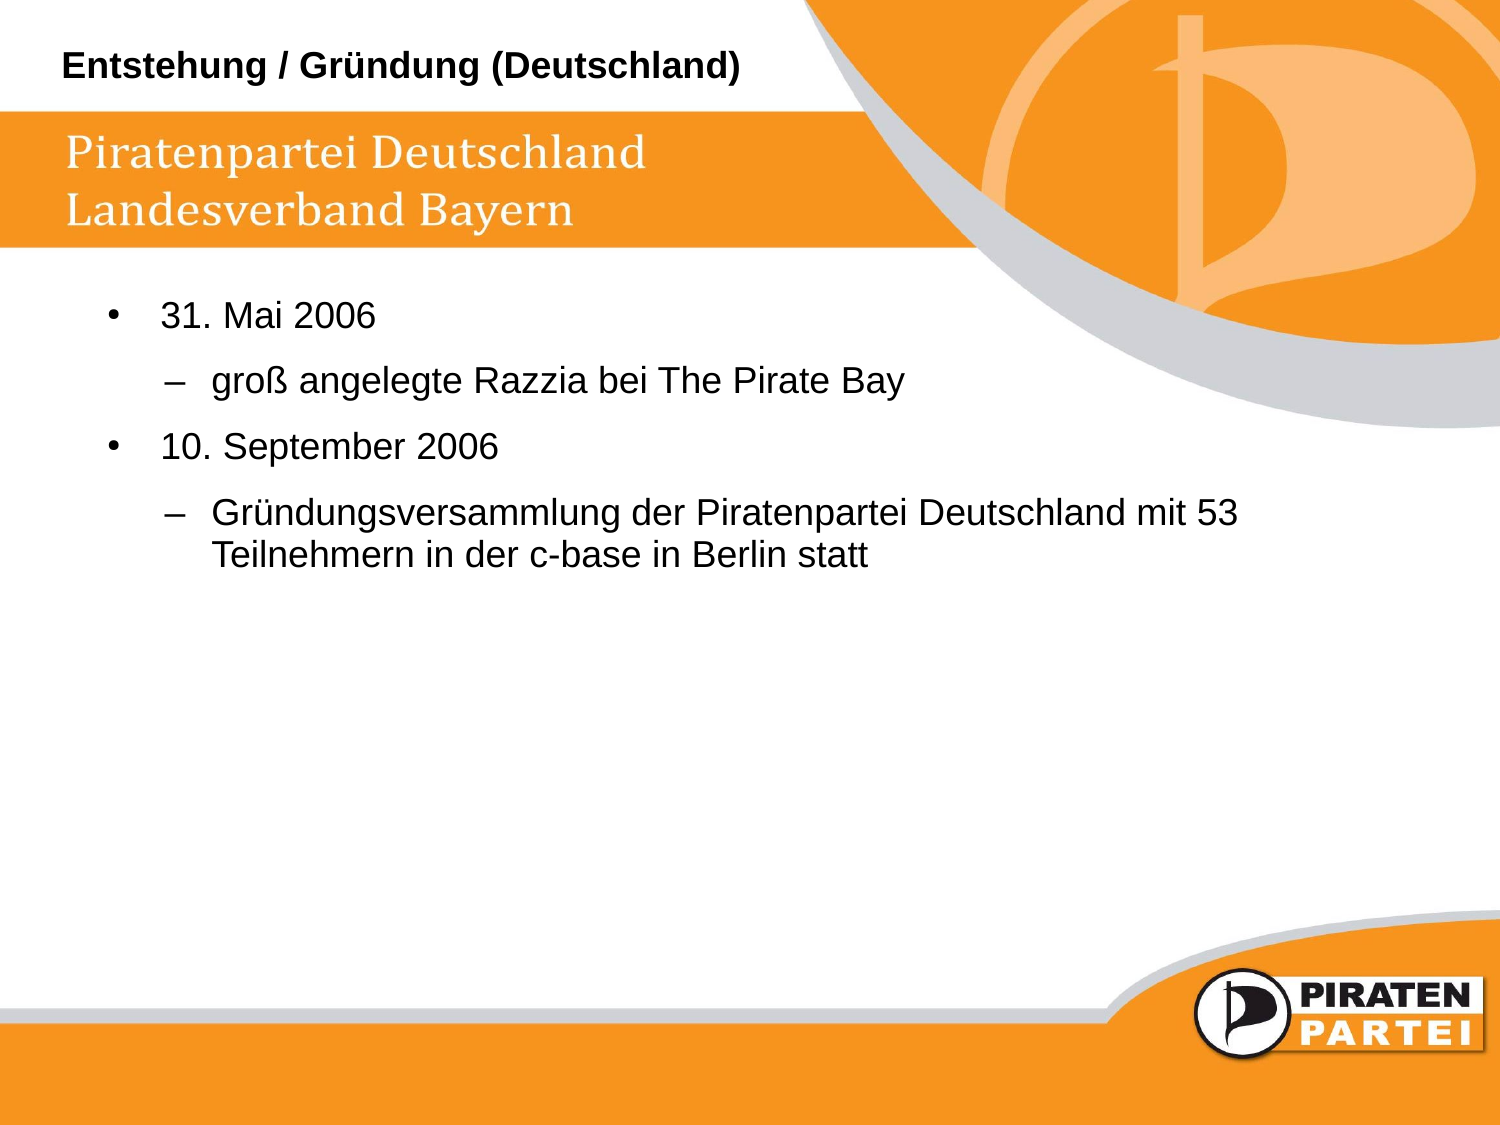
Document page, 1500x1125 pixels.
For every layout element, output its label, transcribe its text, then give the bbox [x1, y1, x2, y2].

text_box 31. Mai 2006 groß angelegte Razzia bei The Pirate Bay 10. September 2006 Gründungsversammlung der Piratenpartei Deutschland mit 53 Teilnehmern in der c-base in Berlin statt [74, 286, 1425, 638]
picture [0, 0, 1500, 1125]
title Entstehung / Gründung (Deutschland) [46, 27, 1397, 104]
